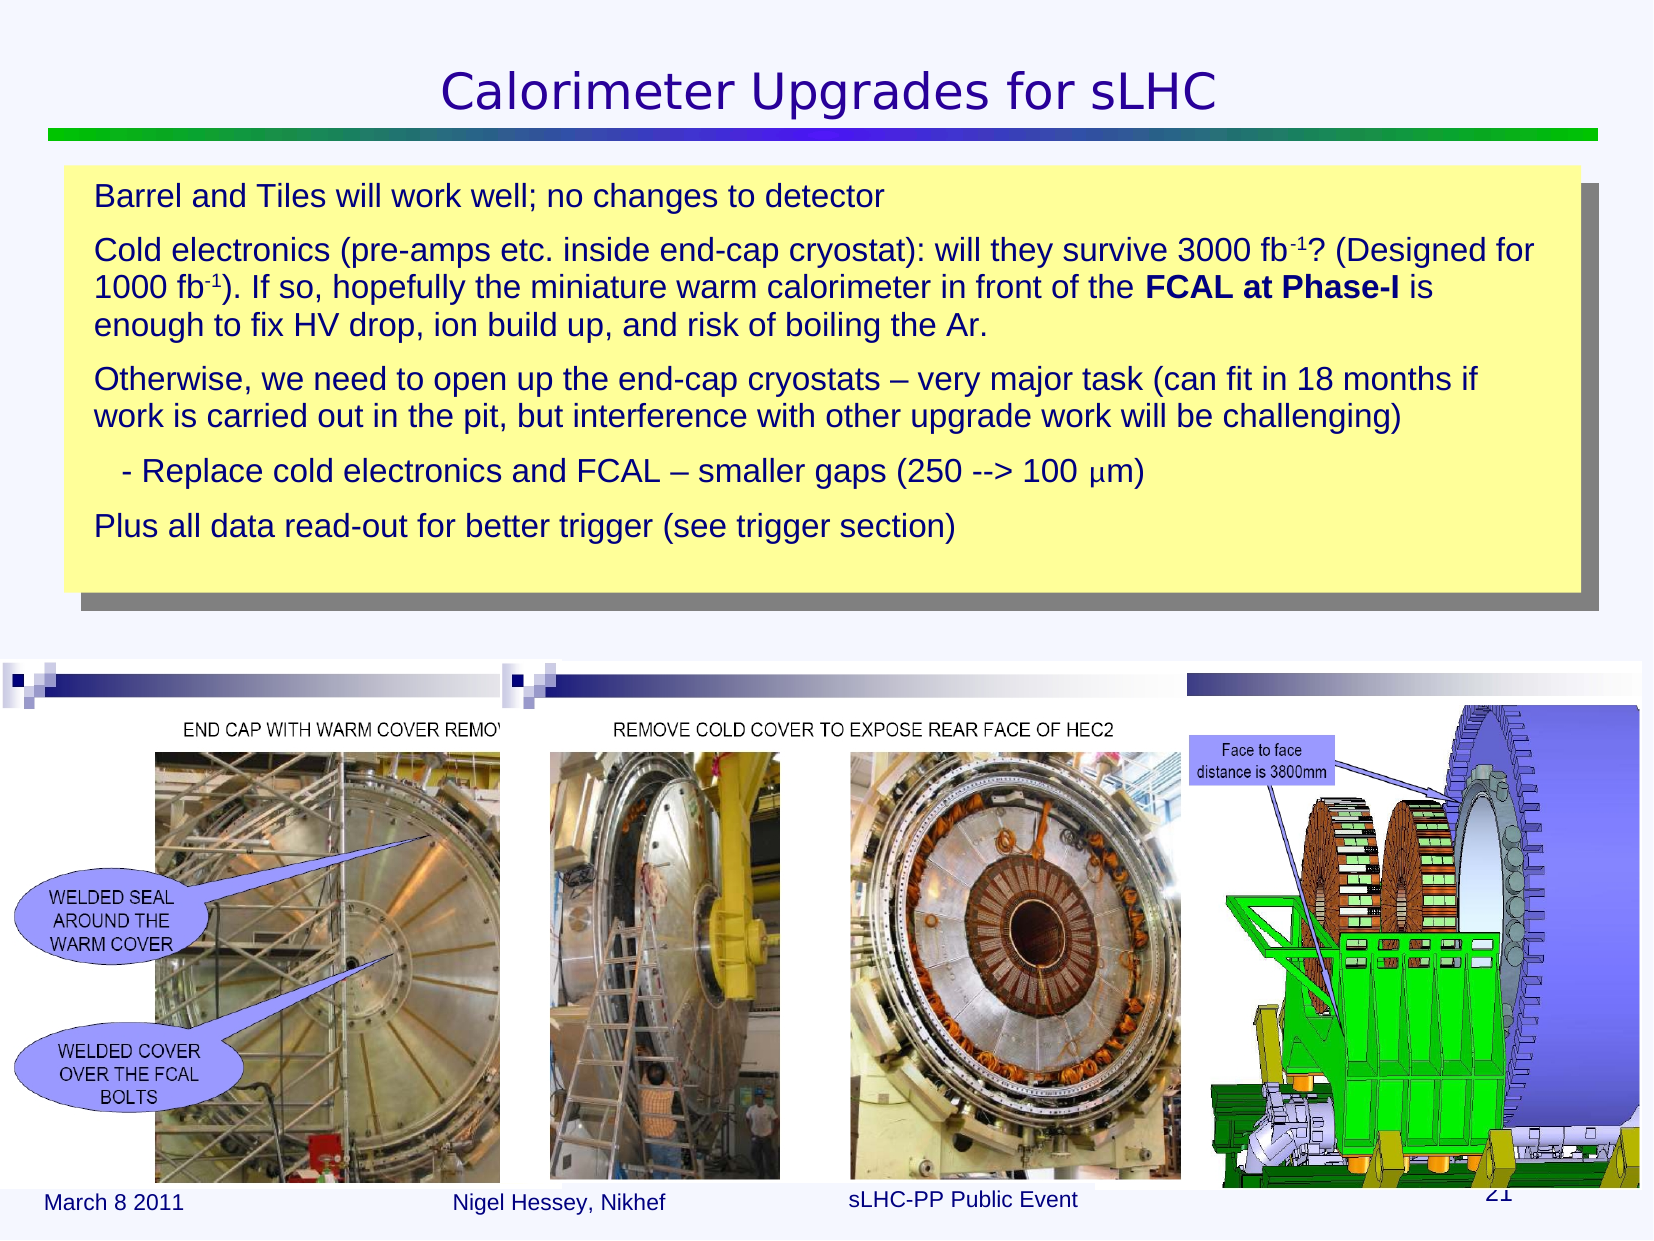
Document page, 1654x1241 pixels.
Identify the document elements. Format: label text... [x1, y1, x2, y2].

picture [48, 128, 95, 141]
title Calorimeter Upgrades for sLHC [95, 37, 1563, 146]
text_box Barrel and Tiles will work well; no changes to detector Cold electronics (pre-amps etc. inside end-cap cryostat): will they survive 3000 fb-1? (Designed for 1000 fb-1). If so, hopefully the miniature warm calorimeter in front of the FCAL at Phase-I is enough to fix HV drop, ion build up, and risk of boiling the Ar. Otherwise, we need to open up the end-cap cryostats – very major task (can fit in 18 months if work is carried out in the pit, but interference with other upgrade work will be challenging) - Replace cold electronics and FCAL – smaller gaps (250 --> 100 m) Plus all data read-out for better trigger (see trigger section) [64, 165, 1582, 593]
picture [1563, 128, 1598, 141]
picture [0, 659, 1642, 1190]
